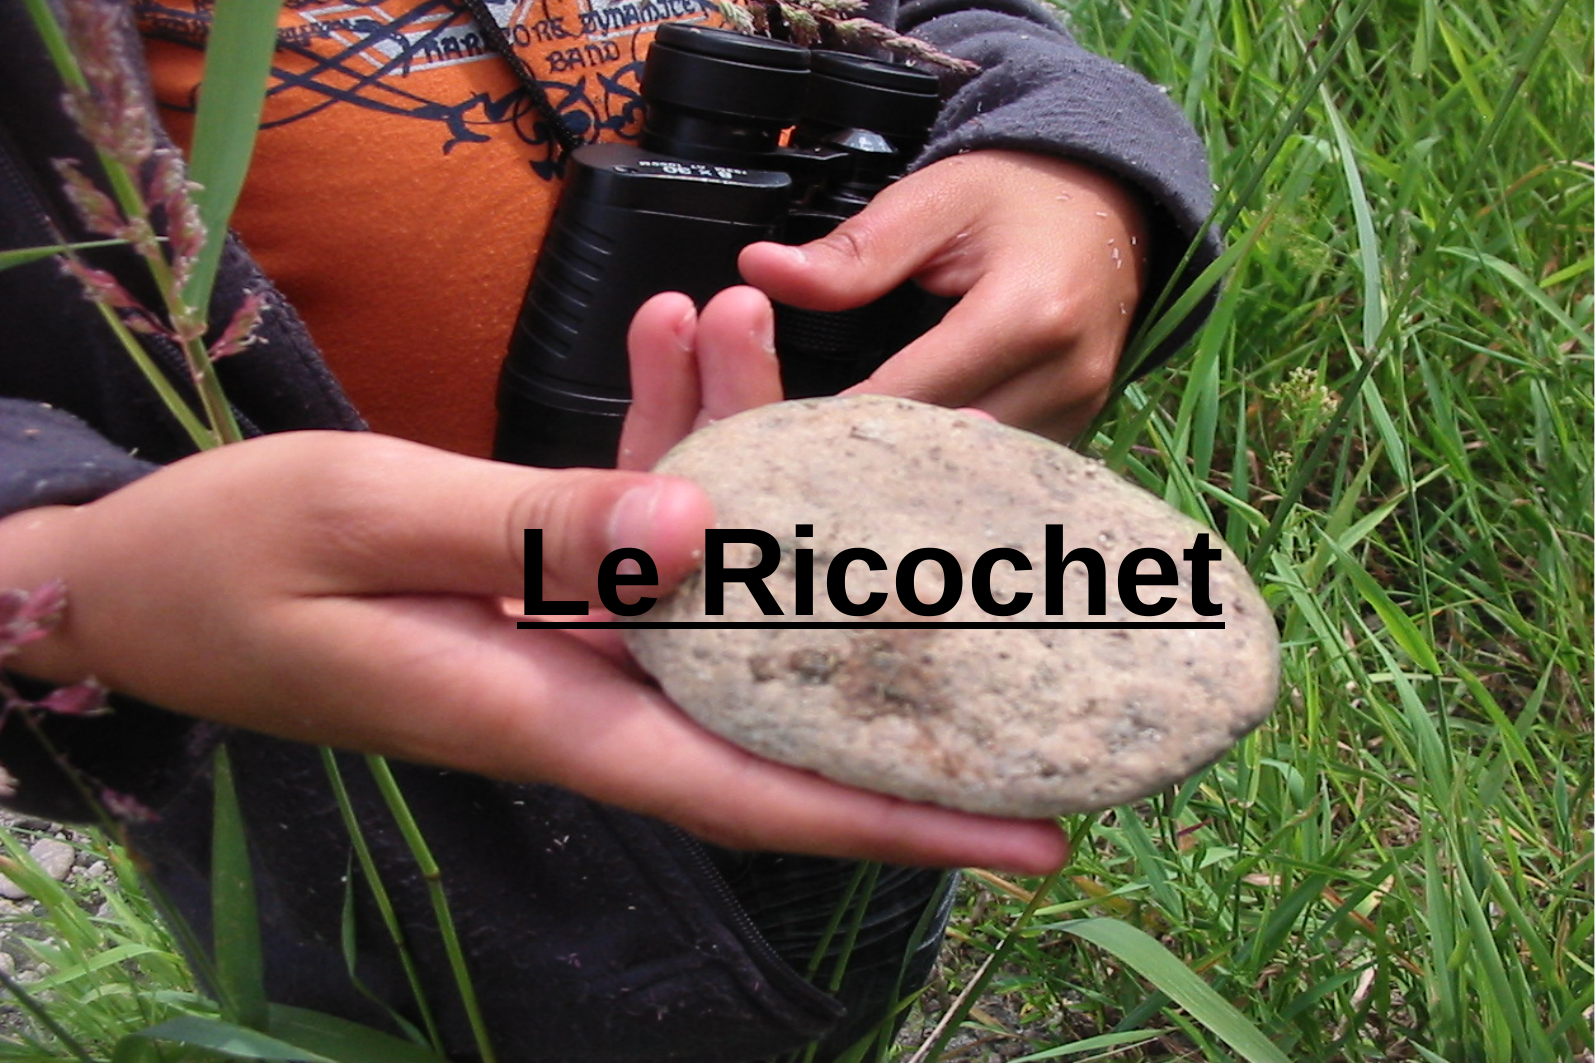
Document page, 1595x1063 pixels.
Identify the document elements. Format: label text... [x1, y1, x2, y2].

text_box Le Ricochet [501, 501, 1240, 642]
picture [0, 0, 1595, 1063]
